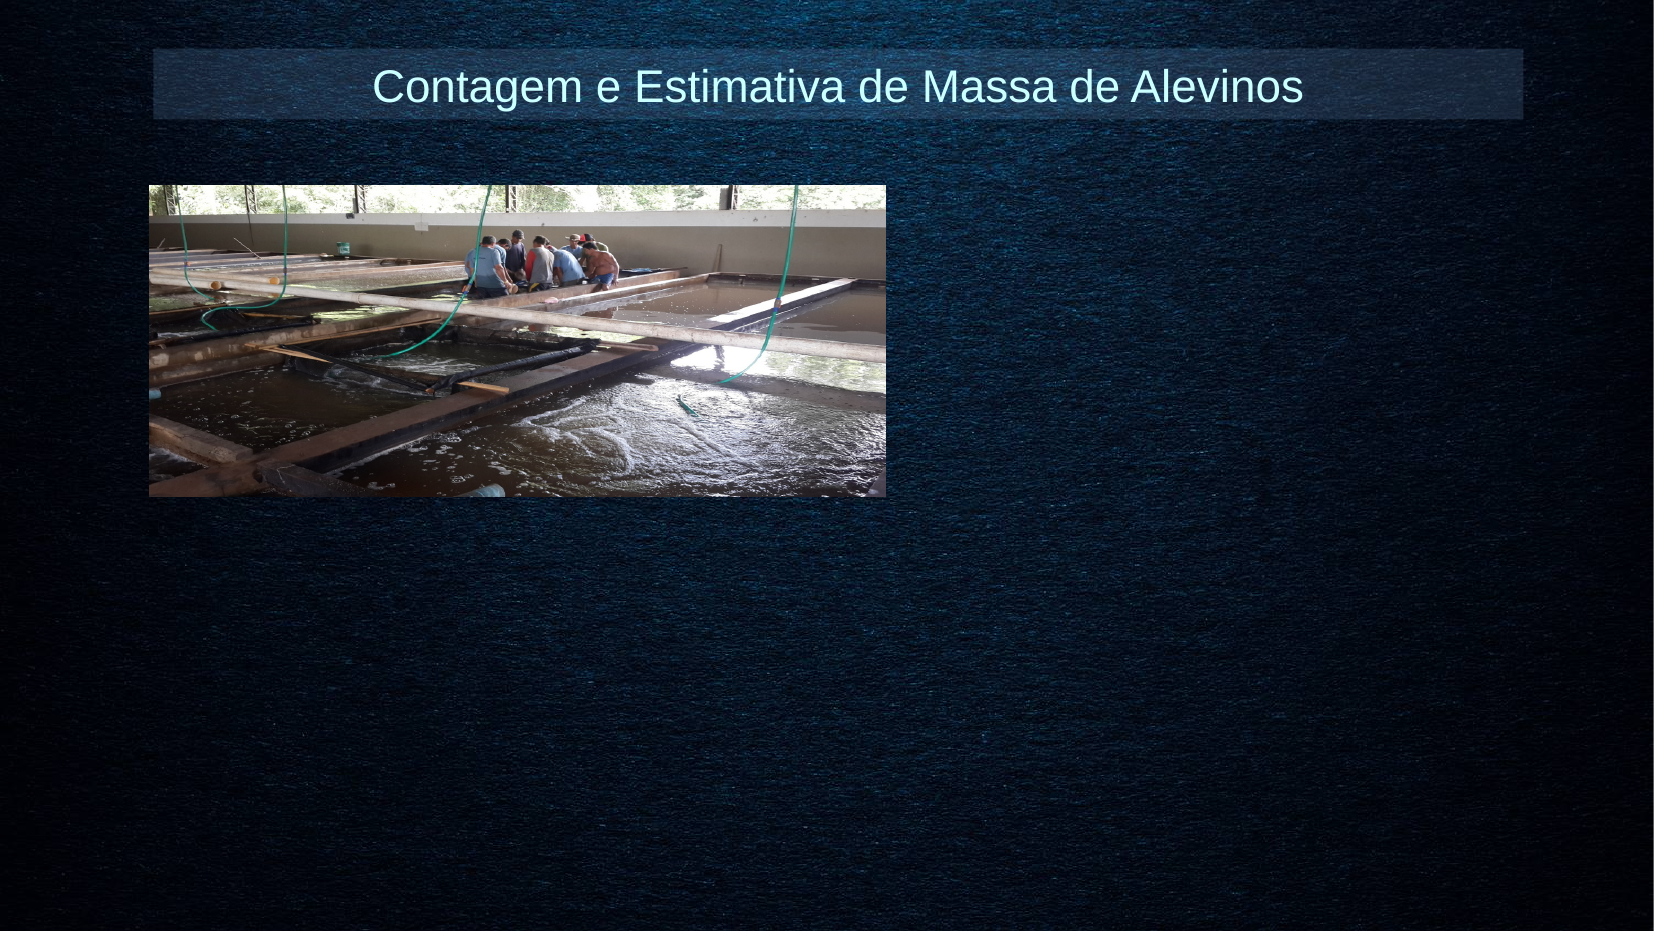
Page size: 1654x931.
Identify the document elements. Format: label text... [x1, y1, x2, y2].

text_box Contagem e Estimativa de Massa de Alevinos [153, 48, 1524, 120]
picture [0, 0, 1654, 931]
